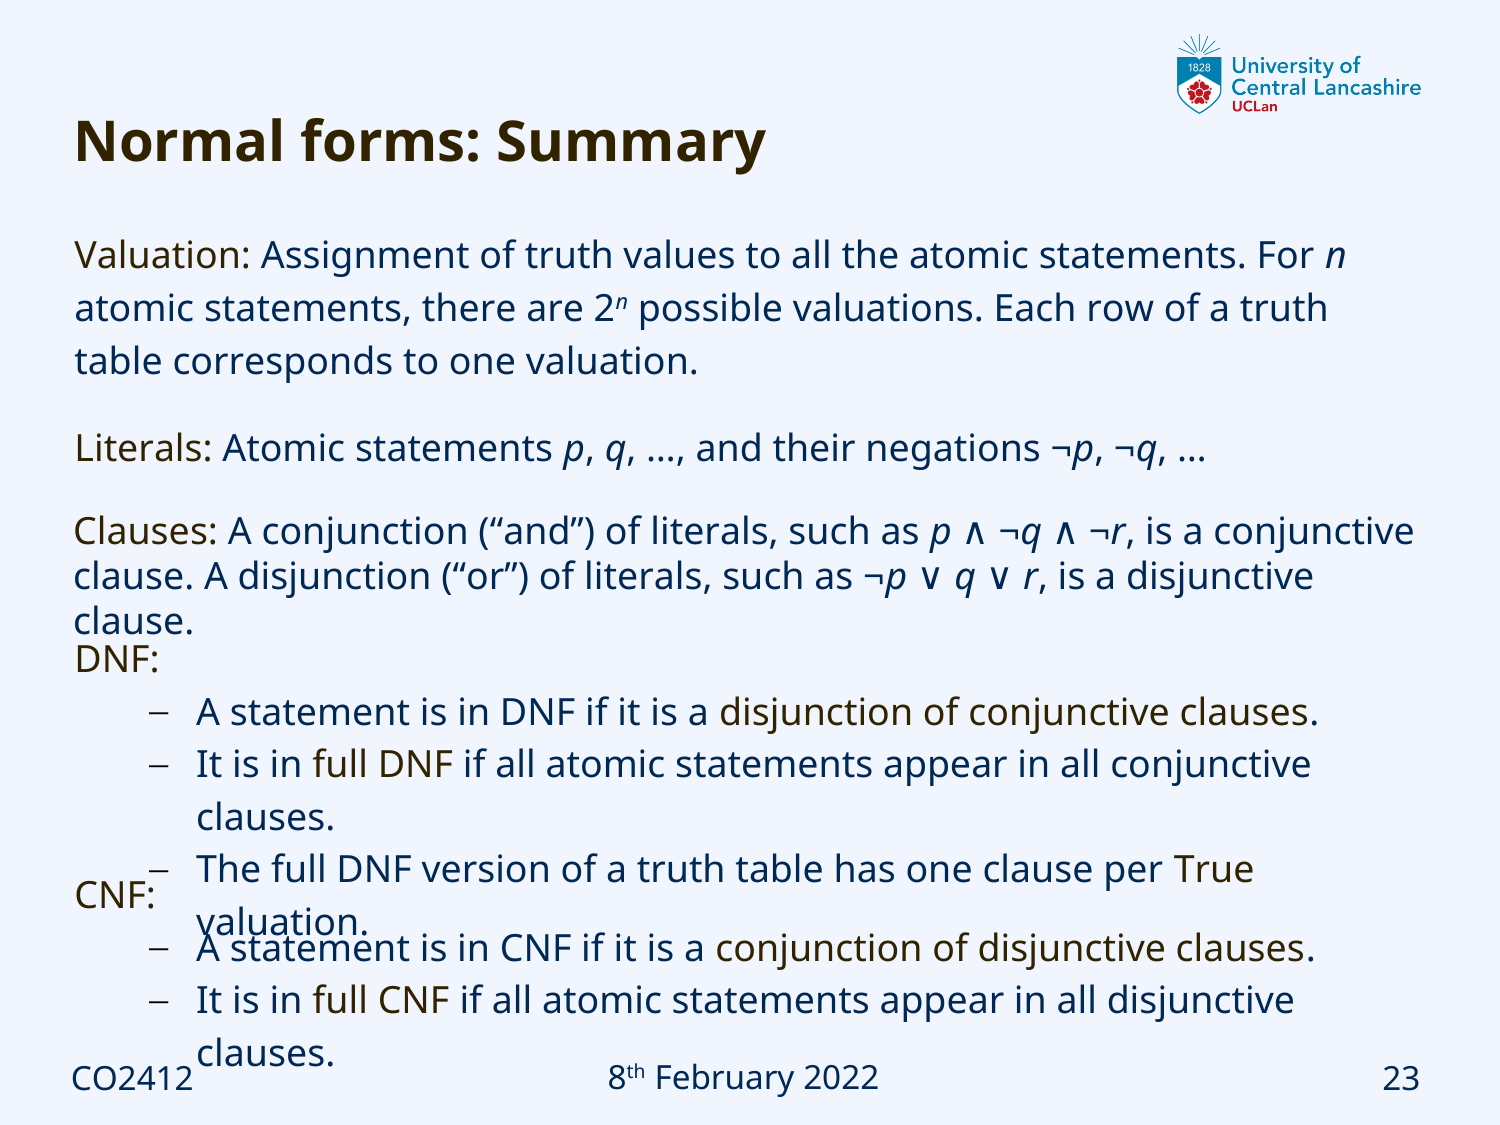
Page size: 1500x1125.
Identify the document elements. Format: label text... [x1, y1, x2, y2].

picture [1177, 34, 1421, 93]
text_box CNF: A statement is in CNF if it is a conjunction of disjunctive clauses. It is in full CNF if all atomic statements appear in all disjunctive clauses. [59, 856, 1435, 1029]
text_box DNF: A statement is in DNF if it is a disjunction of conjunctive clauses. It is in full DNF if all atomic statements appear in all conjunctive clauses. The full DNF version of a truth table has one clause per True valuation. [59, 619, 1435, 856]
text_box Clauses: A conjunction (“and”) of literals, such as p ∧ ¬q ∧ ¬r, is a conjunctive clause. A disjunction (“or”) of literals, such as ¬p ∨ q ∨ r, is a disjunctive clause. [58, 499, 1435, 605]
title Normal forms: Summary [58, 93, 1475, 186]
text_box Valuation: Assignment of truth values to all the atomic statements. For n atomic statements, there are 2n possible valuations. Each row of a truth table corresponds to one valuation. Literals: Atomic statements p, q, …, and their negations ¬p, ¬q, … [59, 216, 1435, 499]
